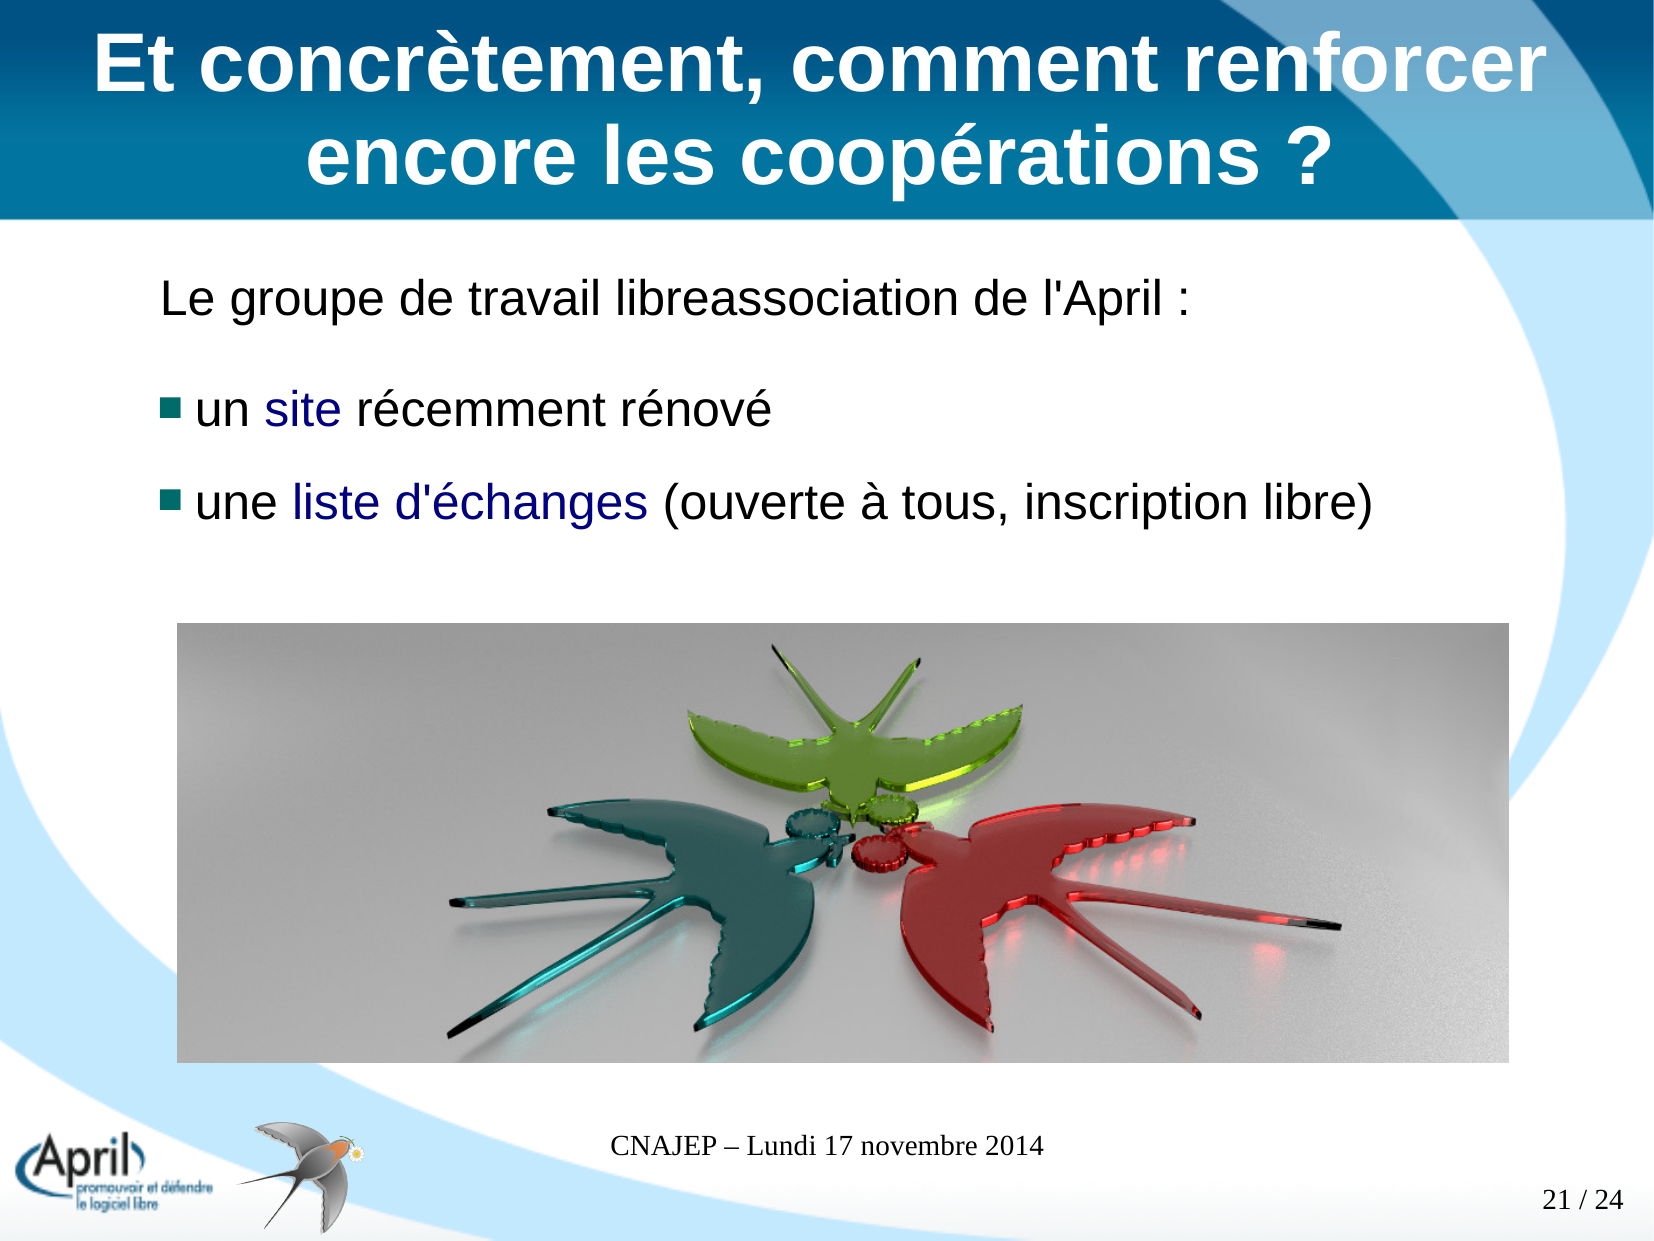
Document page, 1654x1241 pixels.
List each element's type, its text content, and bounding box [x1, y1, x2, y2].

title Et concrètement, comment renforcer encore les coopérations ? [76, 5, 1565, 213]
text_box Le groupe de travail libreassociation de l'April : un site récemment rénové une liste d'échanges (ouverte à tous, inscription libre) [145, 206, 1536, 761]
picture [0, 0, 1654, 1241]
